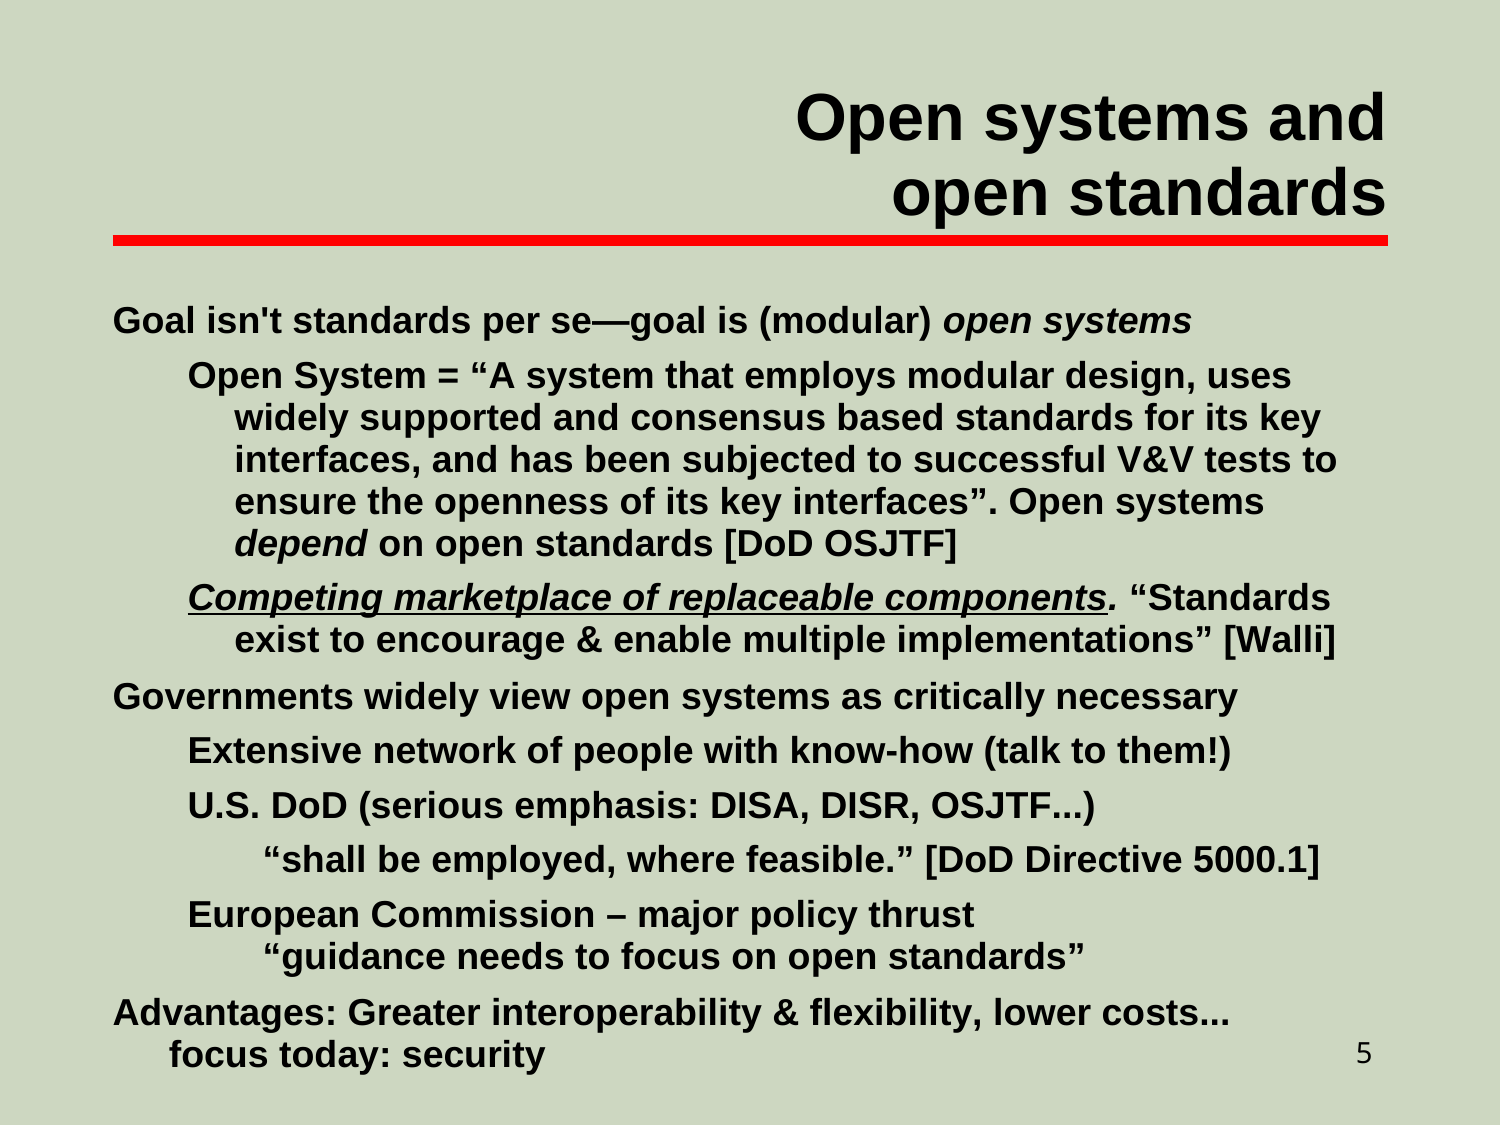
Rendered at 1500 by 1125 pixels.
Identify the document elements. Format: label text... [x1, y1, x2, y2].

title Open systems and open standards [337, 79, 1388, 230]
list Goal isn't standards per se—goal is (modular) open systems Open System = “A system that employs modular design, uses widely supported and consensus based standards for its key interfaces, and has been subjected to successful V&V tests to ensure the openness of its key interfaces”. Open systems depend on open standards [DoD OSJTF] Competing marketplace of replaceable components. “Standards exist to encourage & enable multiple implementations” [Walli] Governments widely view open systems as critically necessary Extensive network of people with know-how (talk to them!) U.S. DoD (serious emphasis: DISA, DISR, OSJTF...) “shall be employed, where feasible.” [DoD Directive 5000.1] European Commission – major policy thrust “guidance needs to focus on open standards” Advantages: Greater interoperability & flexibility, lower costs... focus today: security [112, 299, 1388, 1111]
